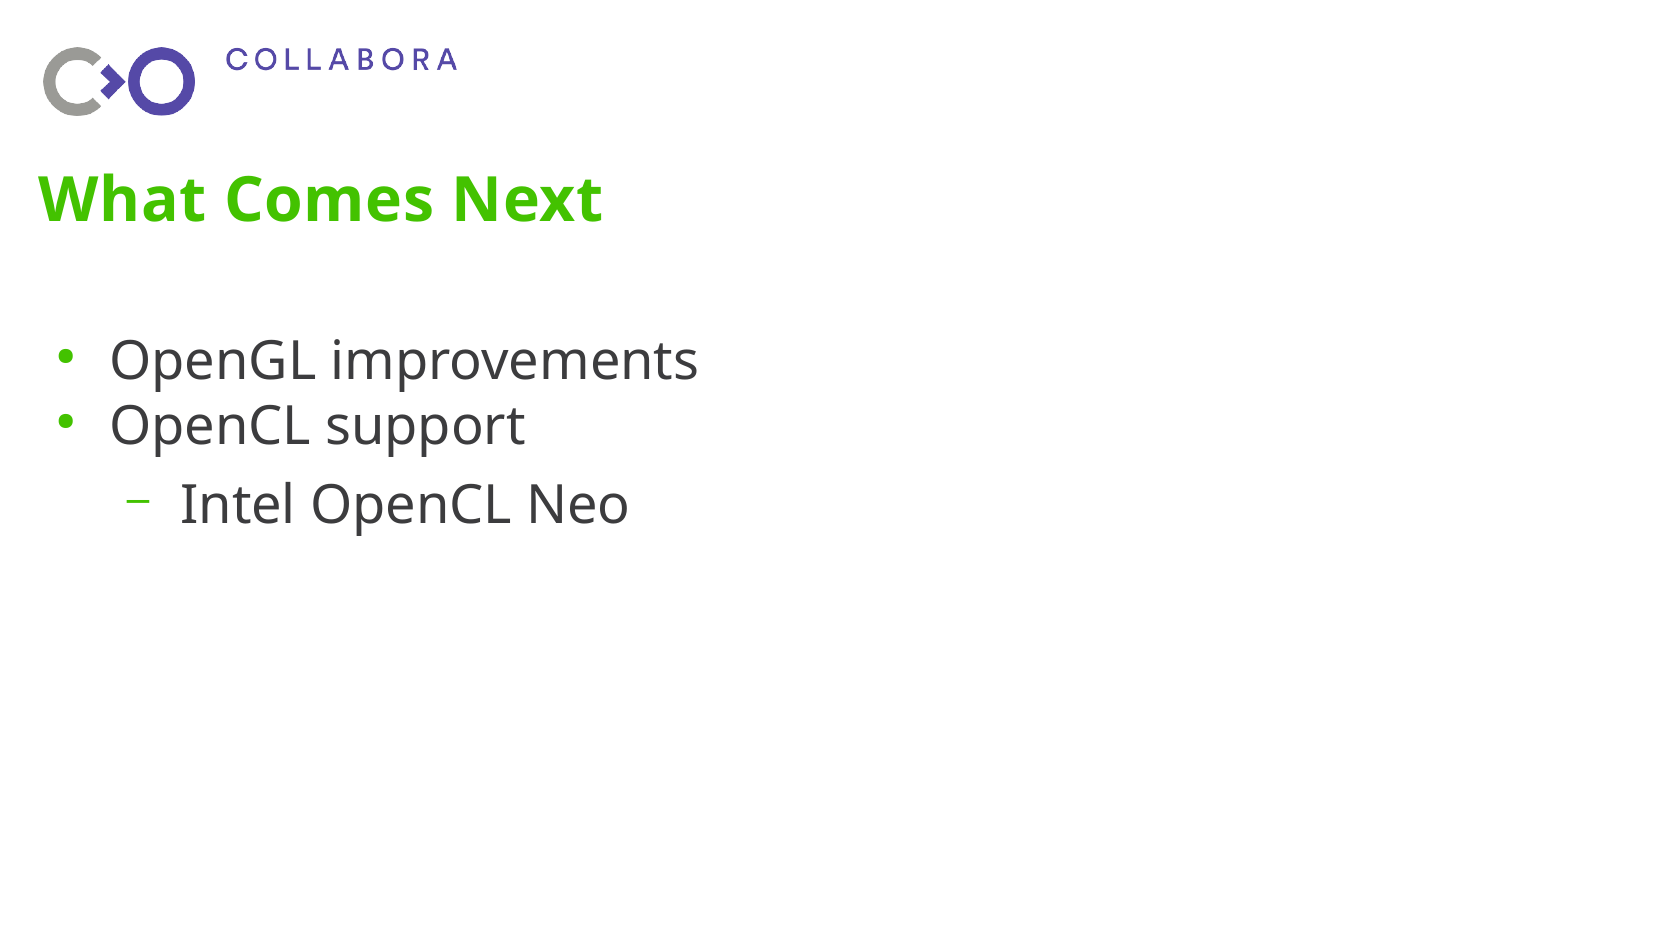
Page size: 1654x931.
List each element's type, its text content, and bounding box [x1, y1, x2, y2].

list OpenGL improvements OpenCL support Intel OpenCL Neo [38, 325, 1614, 581]
title What Comes Next [38, 159, 1614, 216]
picture [43, 47, 457, 116]
